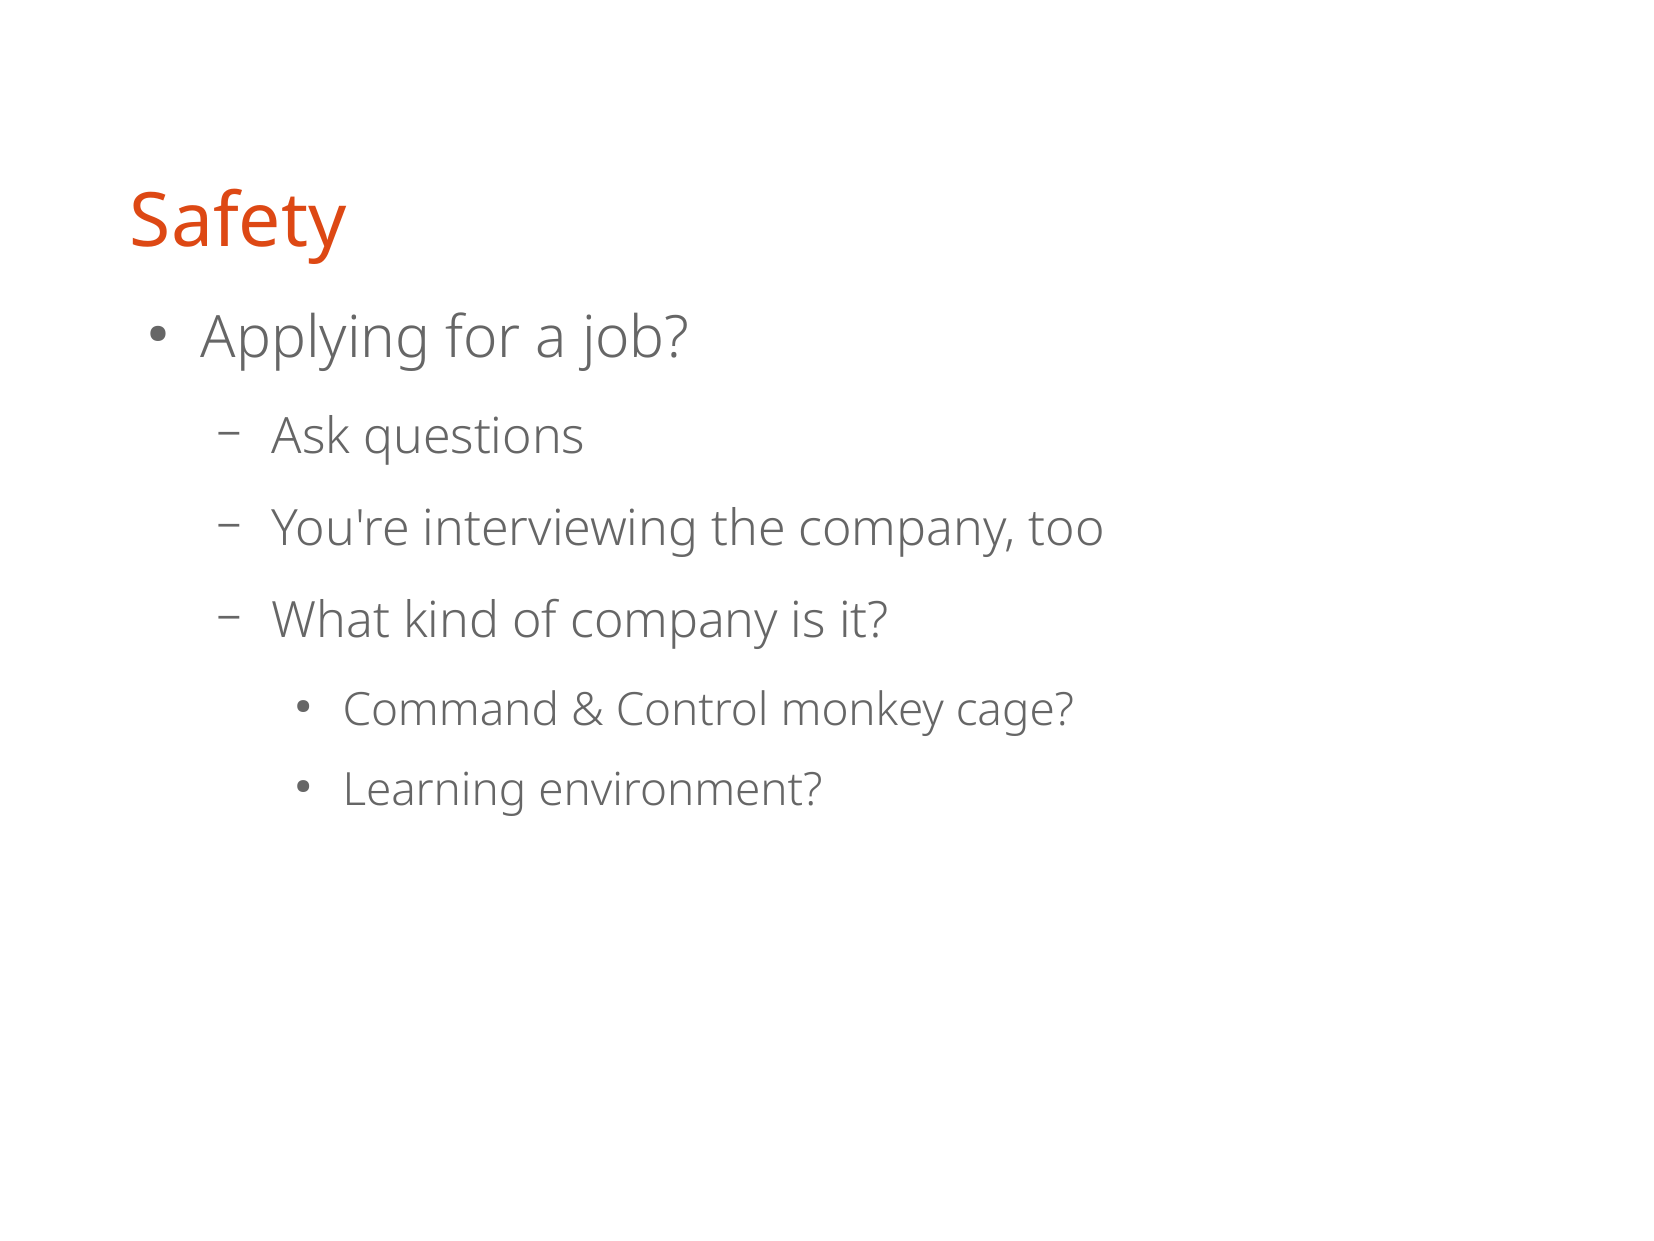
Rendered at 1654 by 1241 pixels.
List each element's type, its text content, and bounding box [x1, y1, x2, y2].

title Safety [129, 153, 1518, 281]
list Applying for a job? Ask questions You're interviewing the company, too What kind of company is it? Command & Control monkey cage? Learning environment? [129, 295, 1518, 1010]
